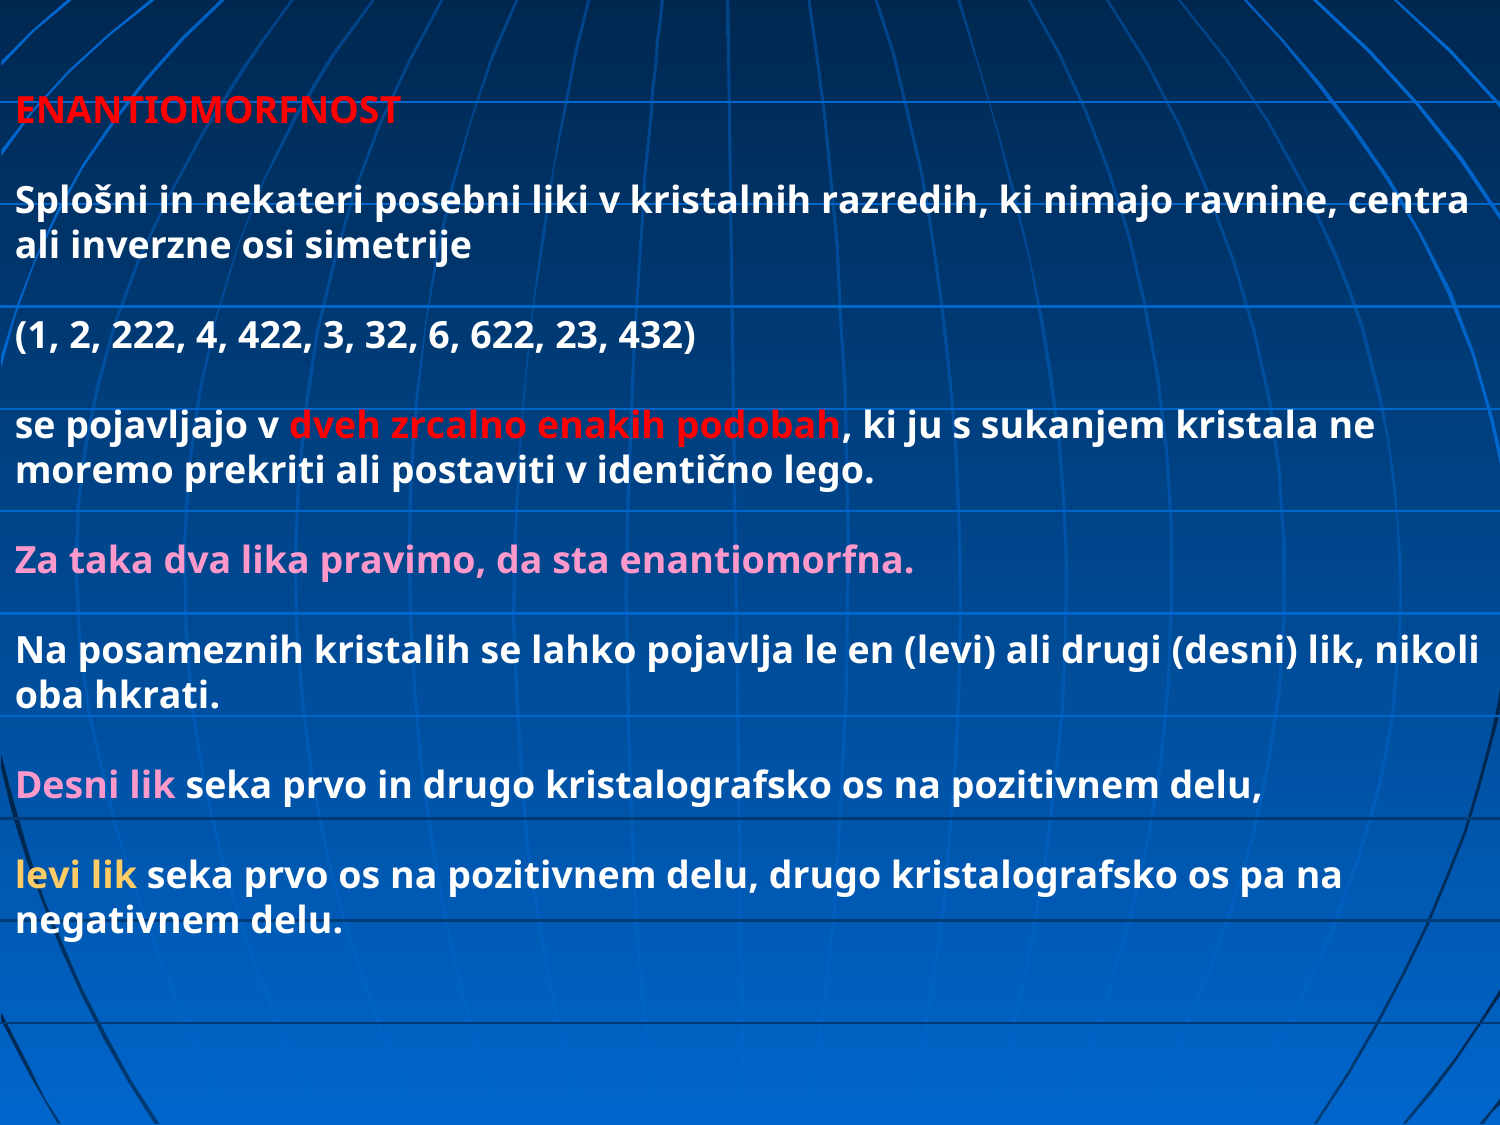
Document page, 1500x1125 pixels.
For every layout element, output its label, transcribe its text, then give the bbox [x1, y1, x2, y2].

text_box ENANTIOMORFNOST Splošni in nekateri posebni liki v kristalnih razredih, ki nimajo ravnine, centra ali inverzne osi simetrije (1, 2, 222, 4, 422, 3, 32, 6, 622, 23, 432) se pojavljajo v dveh zrcalno enakih podobah, ki ju s sukanjem kristala ne moremo prekriti ali postaviti v identično lego. Za taka dva lika pravimo, da sta enantiomorfna. Na posameznih kristalih se lahko pojavlja le en (levi) ali drugi (desni) lik, nikoli oba hkrati. Desni lik seka prvo in drugo kristalografsko os na pozitivnem delu, levi lik seka prvo os na pozitivnem delu, drugo kristalografsko os pa na negativnem delu. [0, 78, 1500, 949]
